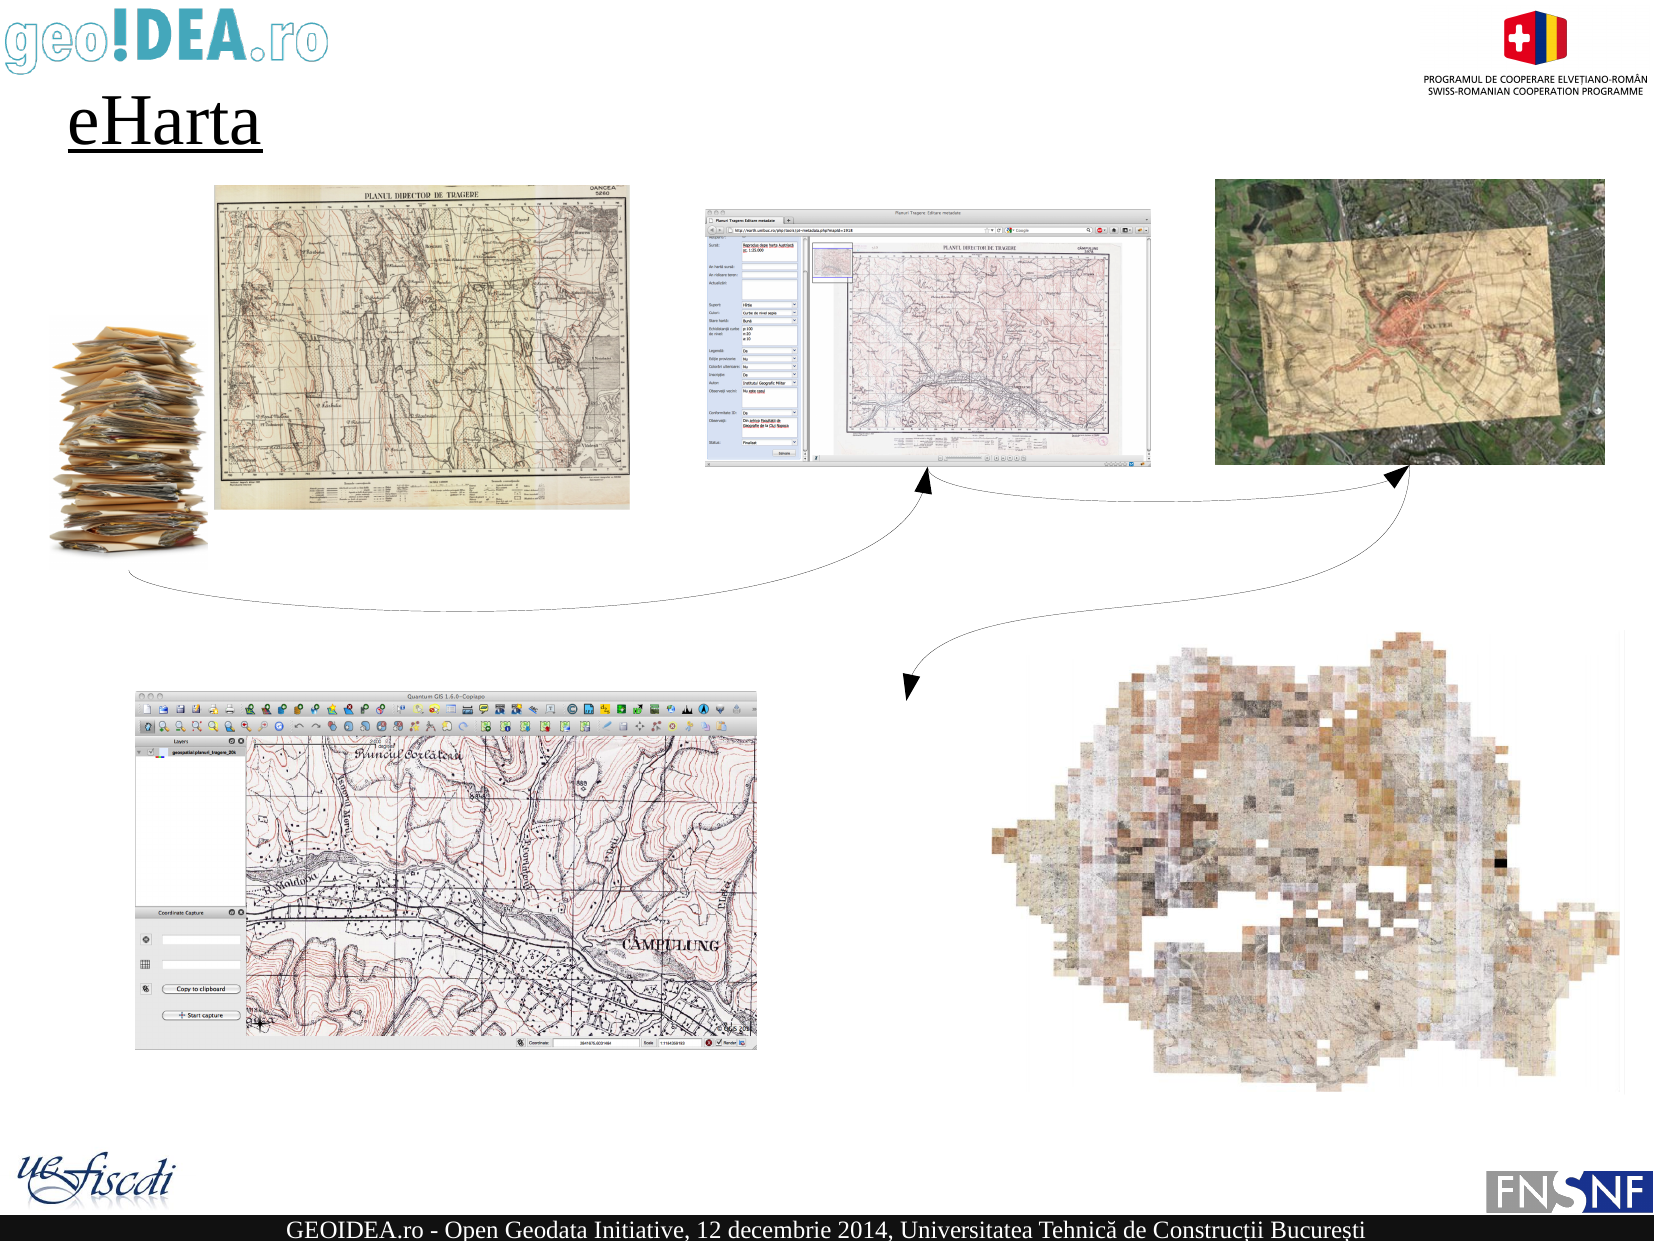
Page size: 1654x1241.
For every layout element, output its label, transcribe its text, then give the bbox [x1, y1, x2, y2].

picture [989, 630, 1625, 1096]
picture [1420, 5, 1650, 99]
picture [0, 1139, 196, 1213]
picture [1, 5, 331, 75]
picture [209, 185, 631, 511]
picture [49, 315, 208, 571]
picture [1485, 1169, 1654, 1215]
picture [1215, 179, 1605, 466]
picture [135, 691, 757, 1051]
picture [705, 209, 1151, 467]
title eHarta [0, 75, 331, 166]
